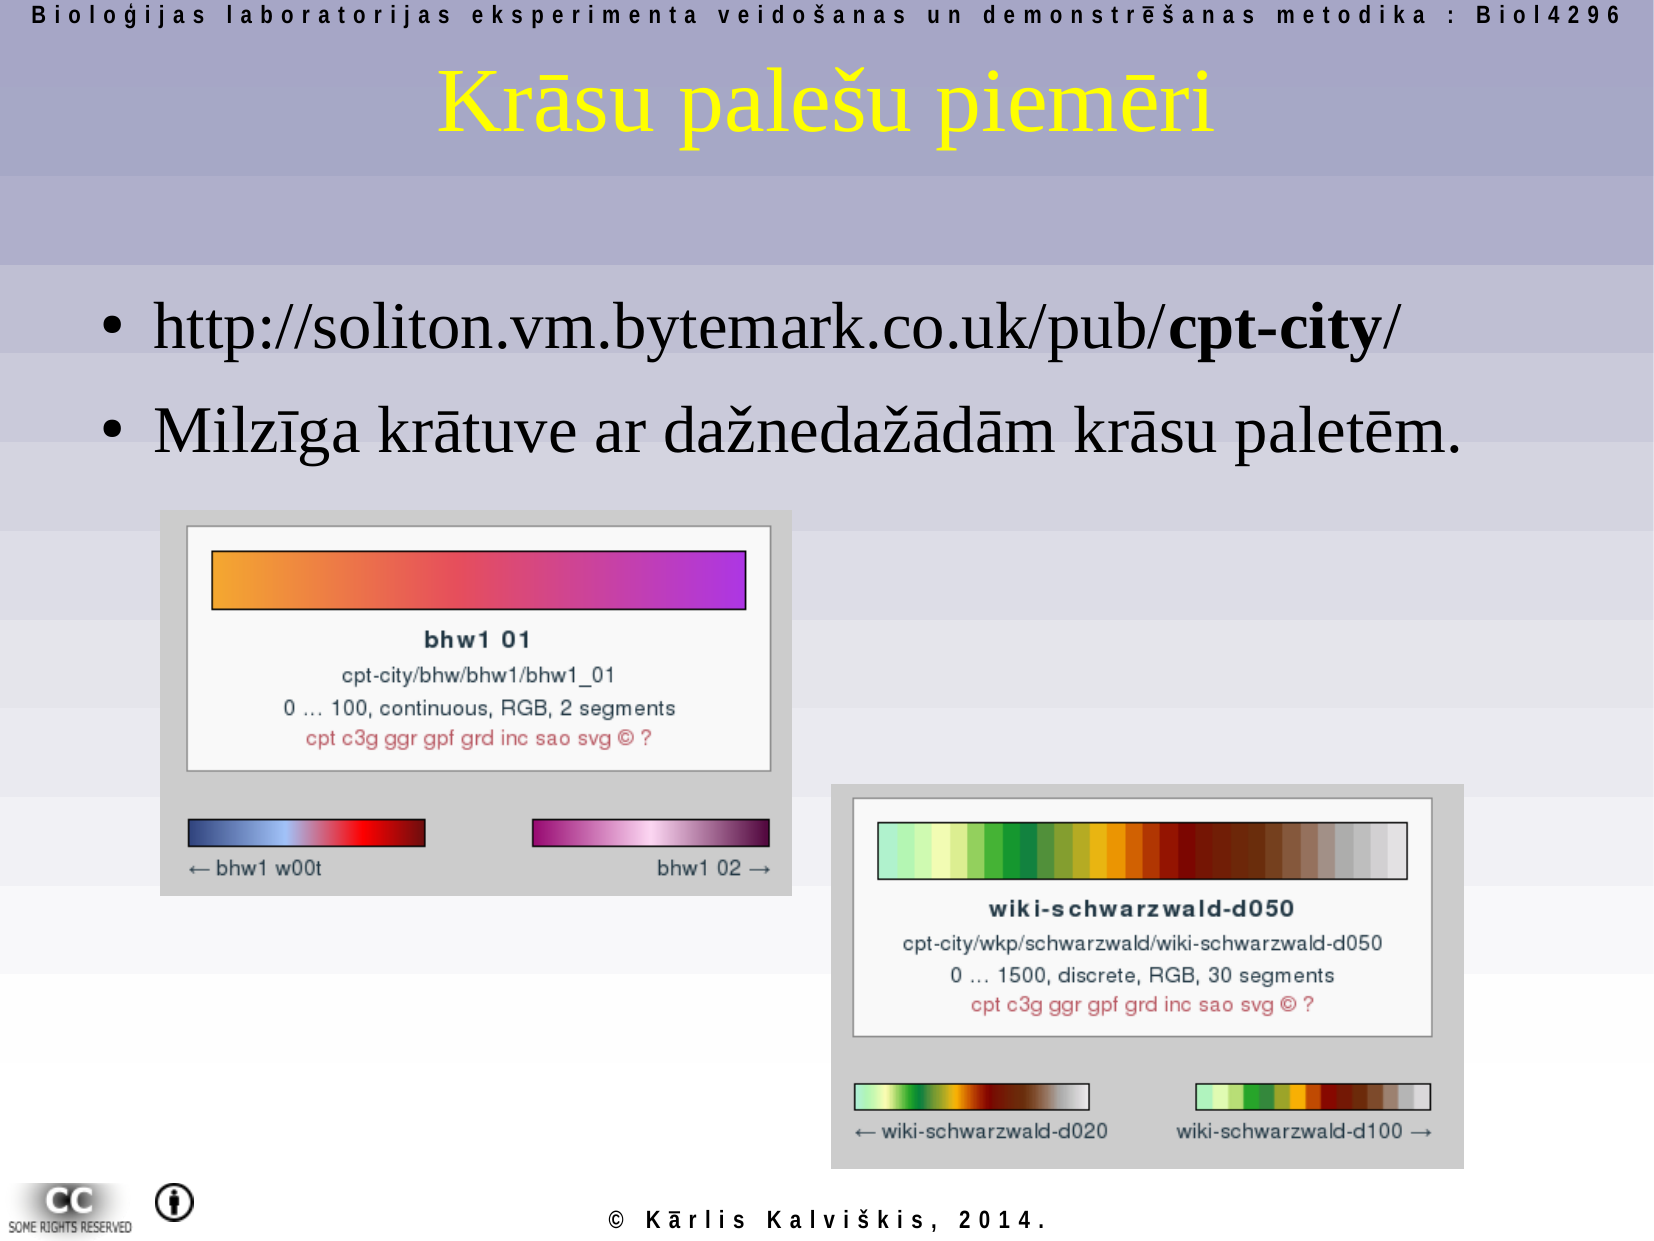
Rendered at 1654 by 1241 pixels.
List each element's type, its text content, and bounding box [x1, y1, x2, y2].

title Krāsu palešu piemēri [29, 49, 1625, 296]
list http://soliton.vm.bytemark.co.uk/pub/cpt-city/ Milzīga krātuve ar dažnedažādām krāsu paletēm. [82, 289, 1571, 1113]
picture [0, 0, 1654, 1241]
